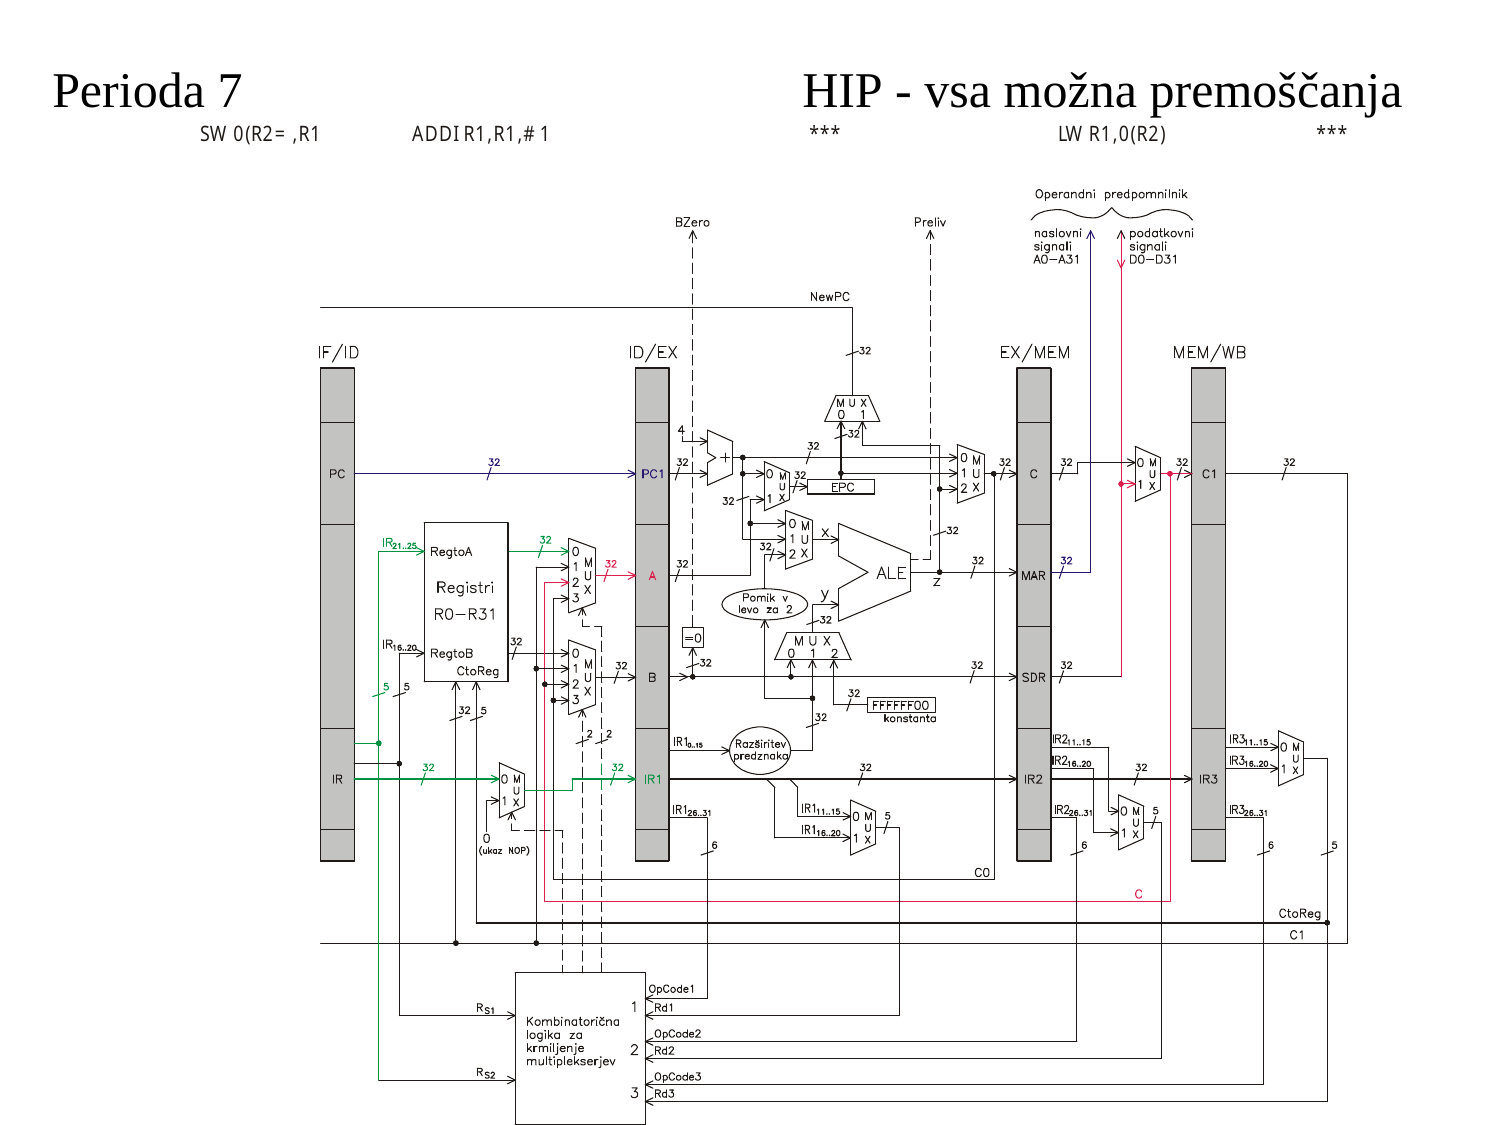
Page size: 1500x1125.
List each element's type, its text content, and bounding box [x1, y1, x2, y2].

text_box Perioda 7 HIP - vsa možna premoščanja [37, 49, 1476, 126]
picture [200, 125, 1348, 1125]
